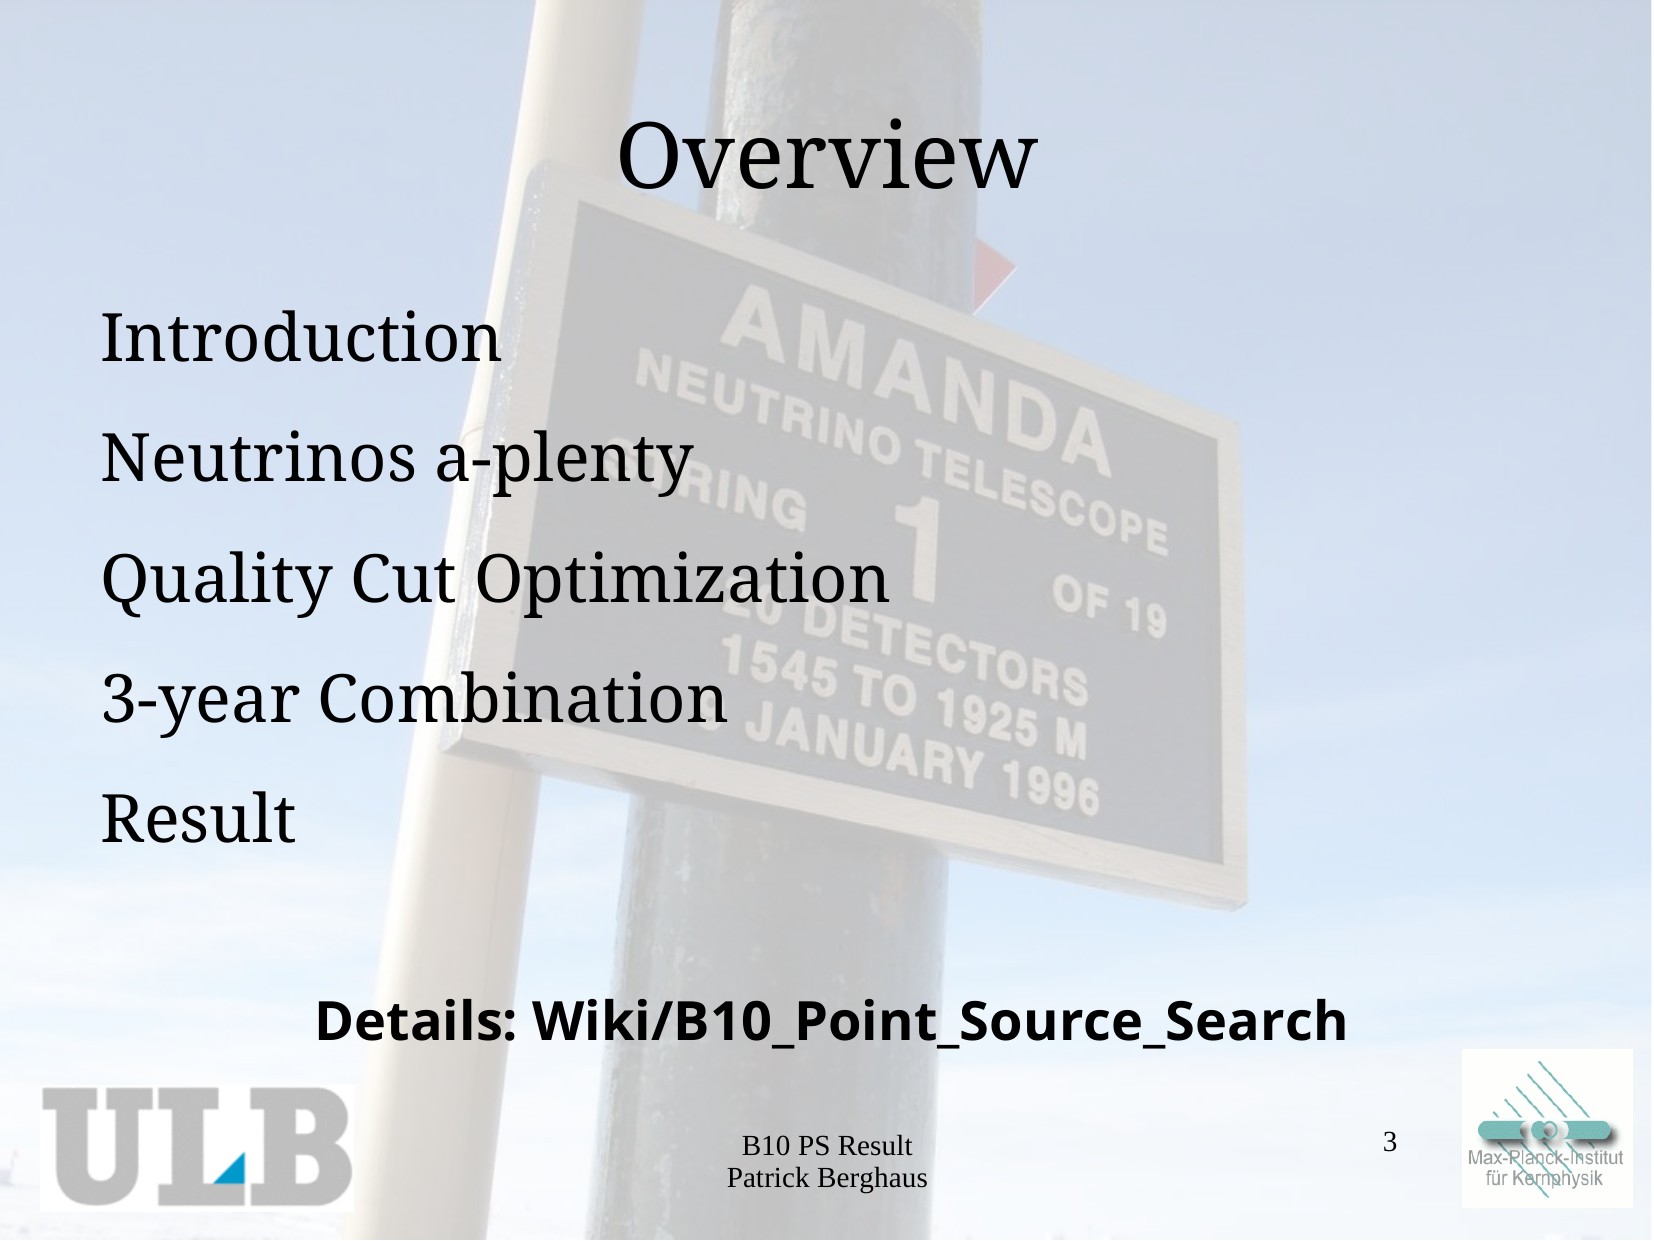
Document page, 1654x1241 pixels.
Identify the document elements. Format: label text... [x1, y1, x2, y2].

picture [40, 1085, 354, 1212]
title Overview [82, 49, 1571, 257]
picture [1462, 1049, 1633, 1208]
list Introduction Neutrinos a-plenty Quality Cut Optimization 3-year Combination Result [82, 290, 1571, 1109]
text_box Details: Wiki/B10_Point_Source_Search [300, 975, 1359, 1057]
